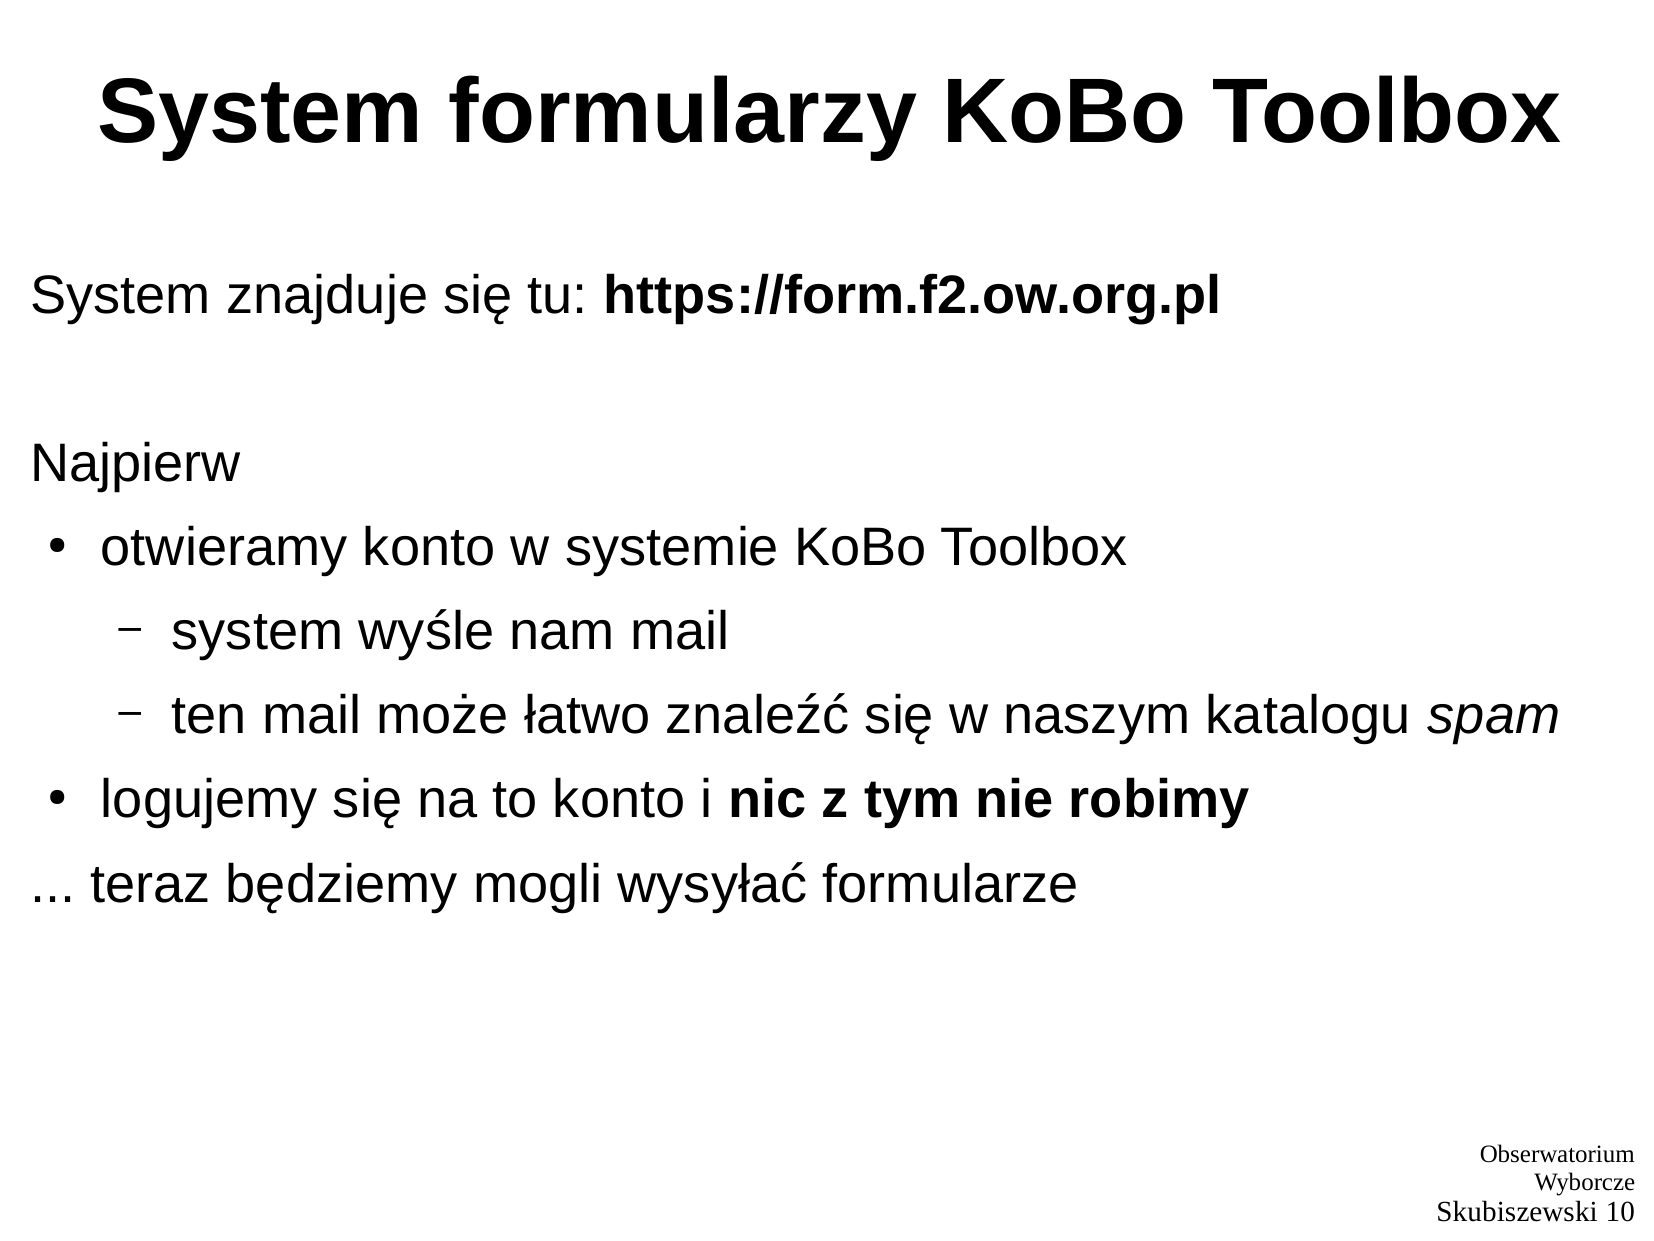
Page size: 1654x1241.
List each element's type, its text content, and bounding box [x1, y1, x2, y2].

list System znajduje się tu: https://form.f2.ow.org.pl Najpierw otwieramy konto w systemie KoBo Toolbox system wyśle nam mail ten mail może łatwo znaleźć się w naszym katalogu spam logujemy się na to konto i nic z tym nie robimy ... teraz będziemy mogli wysyłać formularze [30, 180, 1583, 1156]
title System formularzy KoBo Toolbox [86, 60, 1575, 180]
